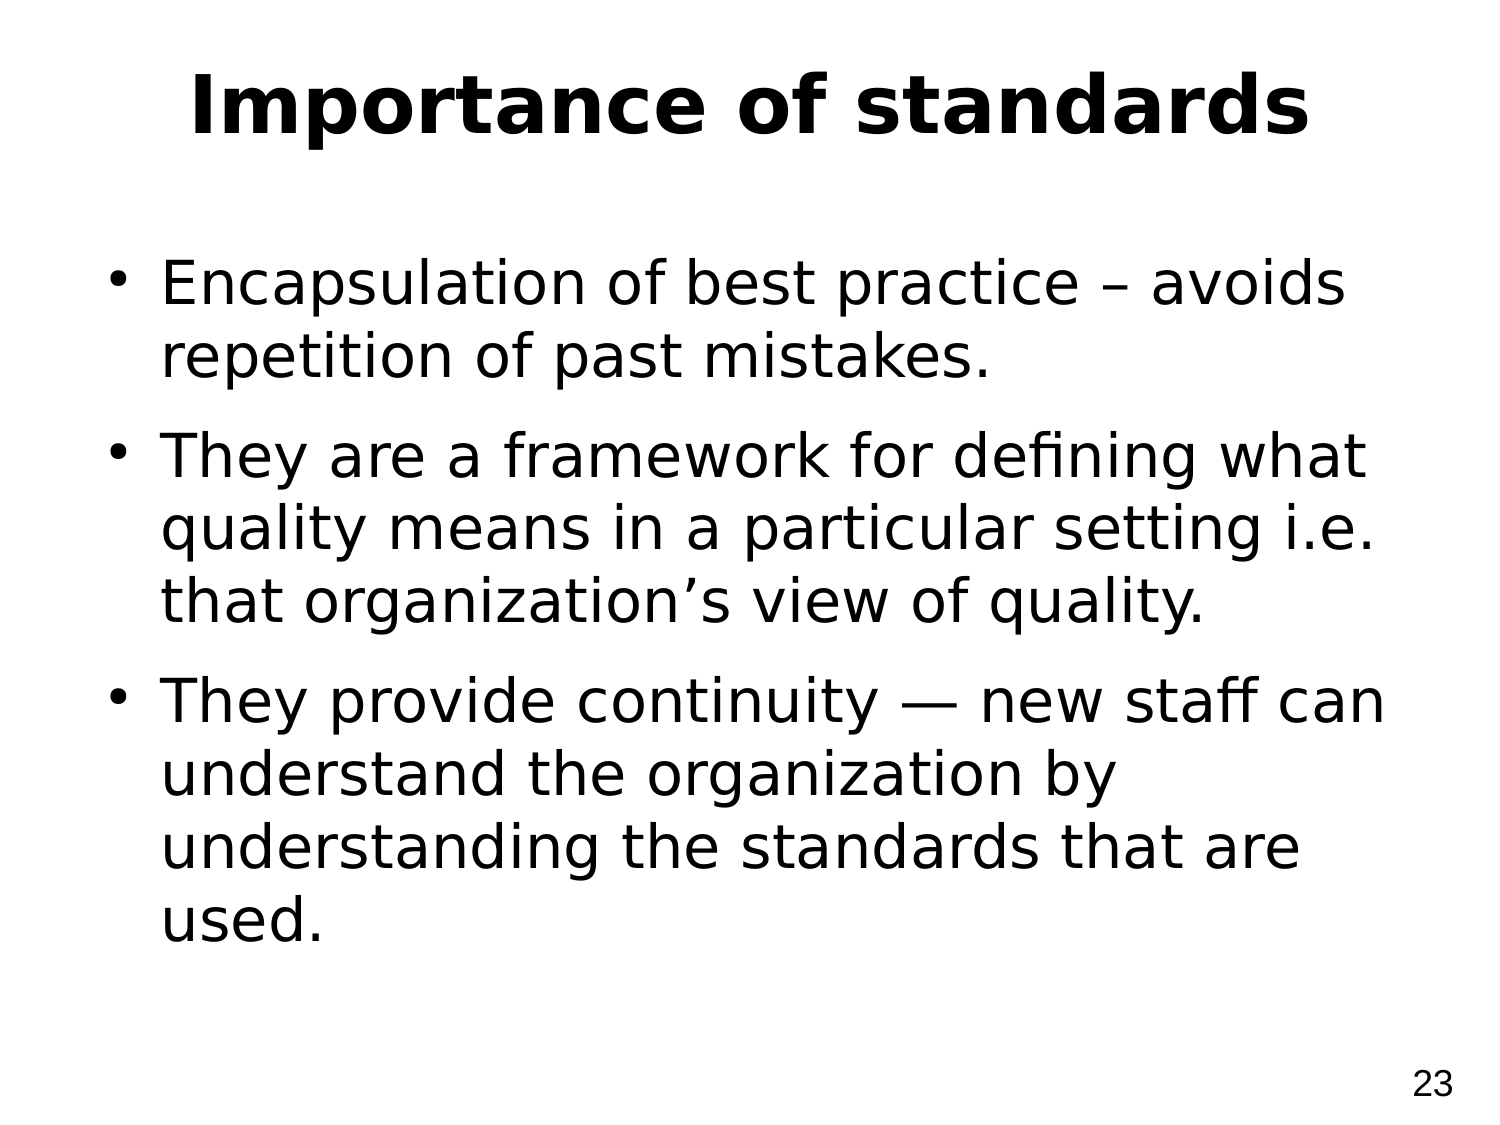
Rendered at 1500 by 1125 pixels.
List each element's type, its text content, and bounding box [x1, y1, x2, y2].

list Encapsulation of best practice – avoids repetition of past mistakes. They are a framework for defining what quality means in a particular setting i.e. that organization’s view of quality. They provide continuity — new staff can understand the organization by understanding the standards that are used. [75, 236, 1425, 1093]
title Importance of standards [75, 44, 1425, 177]
